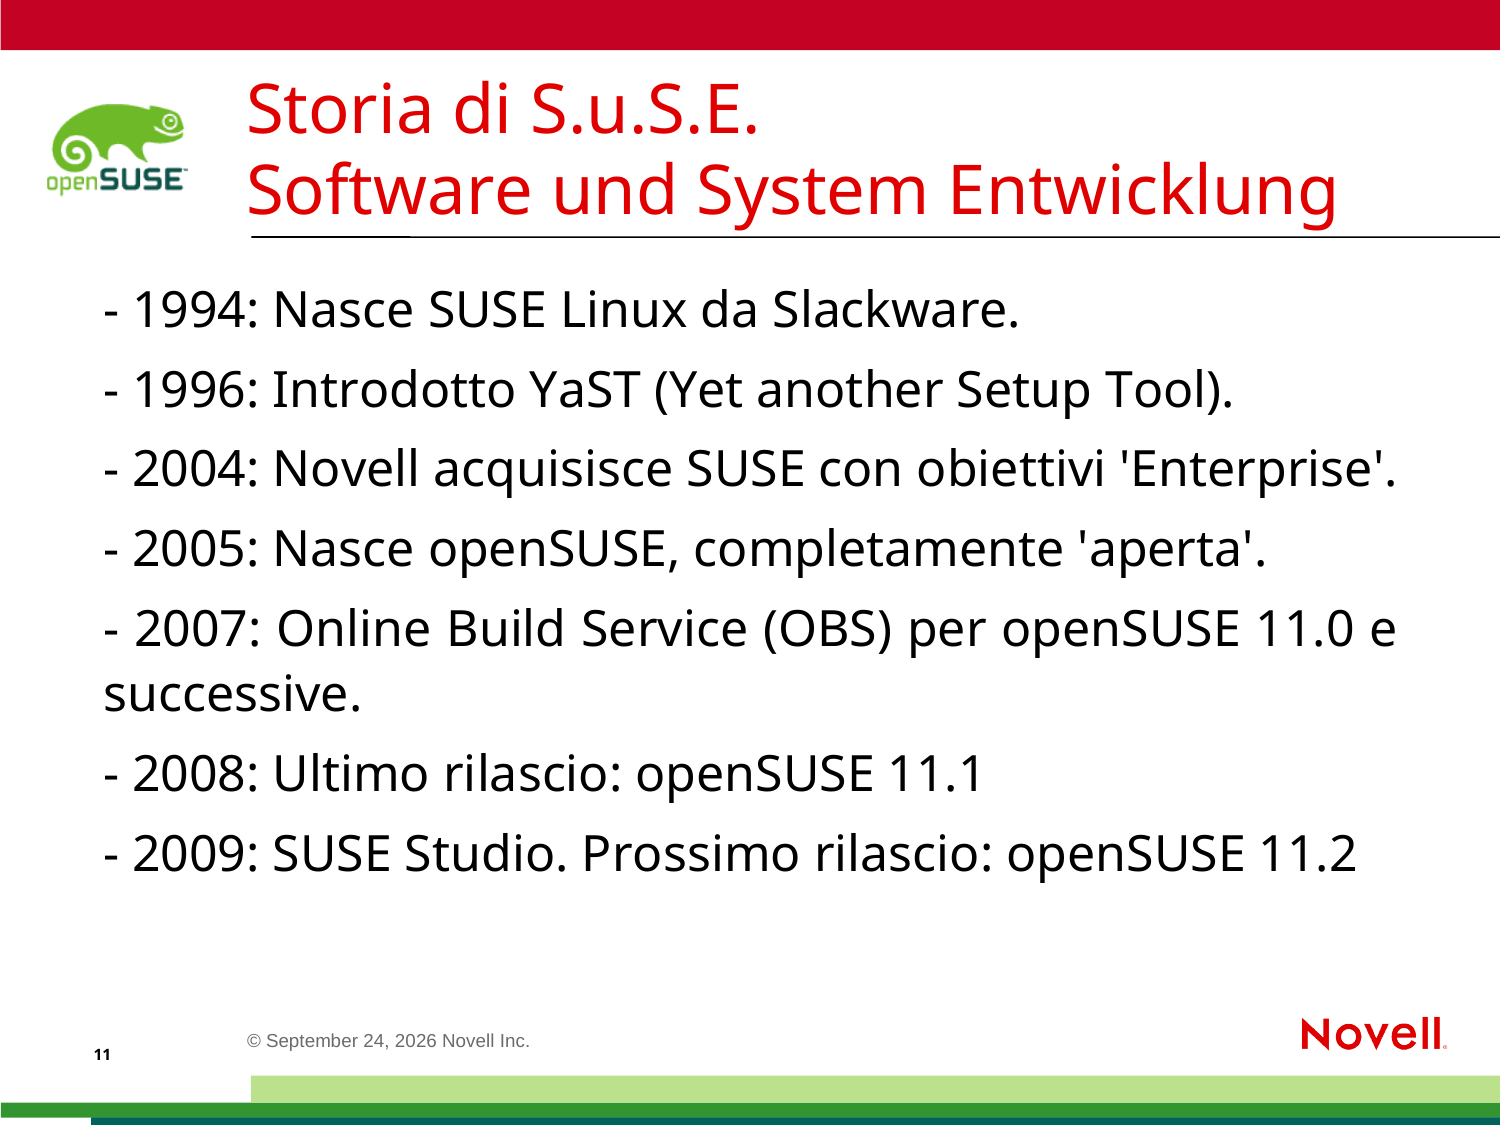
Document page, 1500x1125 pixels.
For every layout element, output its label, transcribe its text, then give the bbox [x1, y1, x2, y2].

list - 1994: Nasce SUSE Linux da Slackware. - 1996: Introdotto YaST (Yet another Setup Tool). - 2004: Novell acquisisce SUSE con obiettivi 'Enterprise'. - 2005: Nasce openSUSE, completamente 'aperta'. - 2007: Online Build Service (OBS) per openSUSE 11.0 e successive. - 2008: Ultimo rilascio: openSUSE 11.1 - 2009: SUSE Studio. Prossimo rilascio: openSUSE 11.2 [88, 267, 1477, 995]
picture [47, 104, 188, 197]
picture [1295, 1011, 1453, 1056]
title Storia di S.u.S.E. Software und System Entwicklung [246, 52, 1409, 247]
